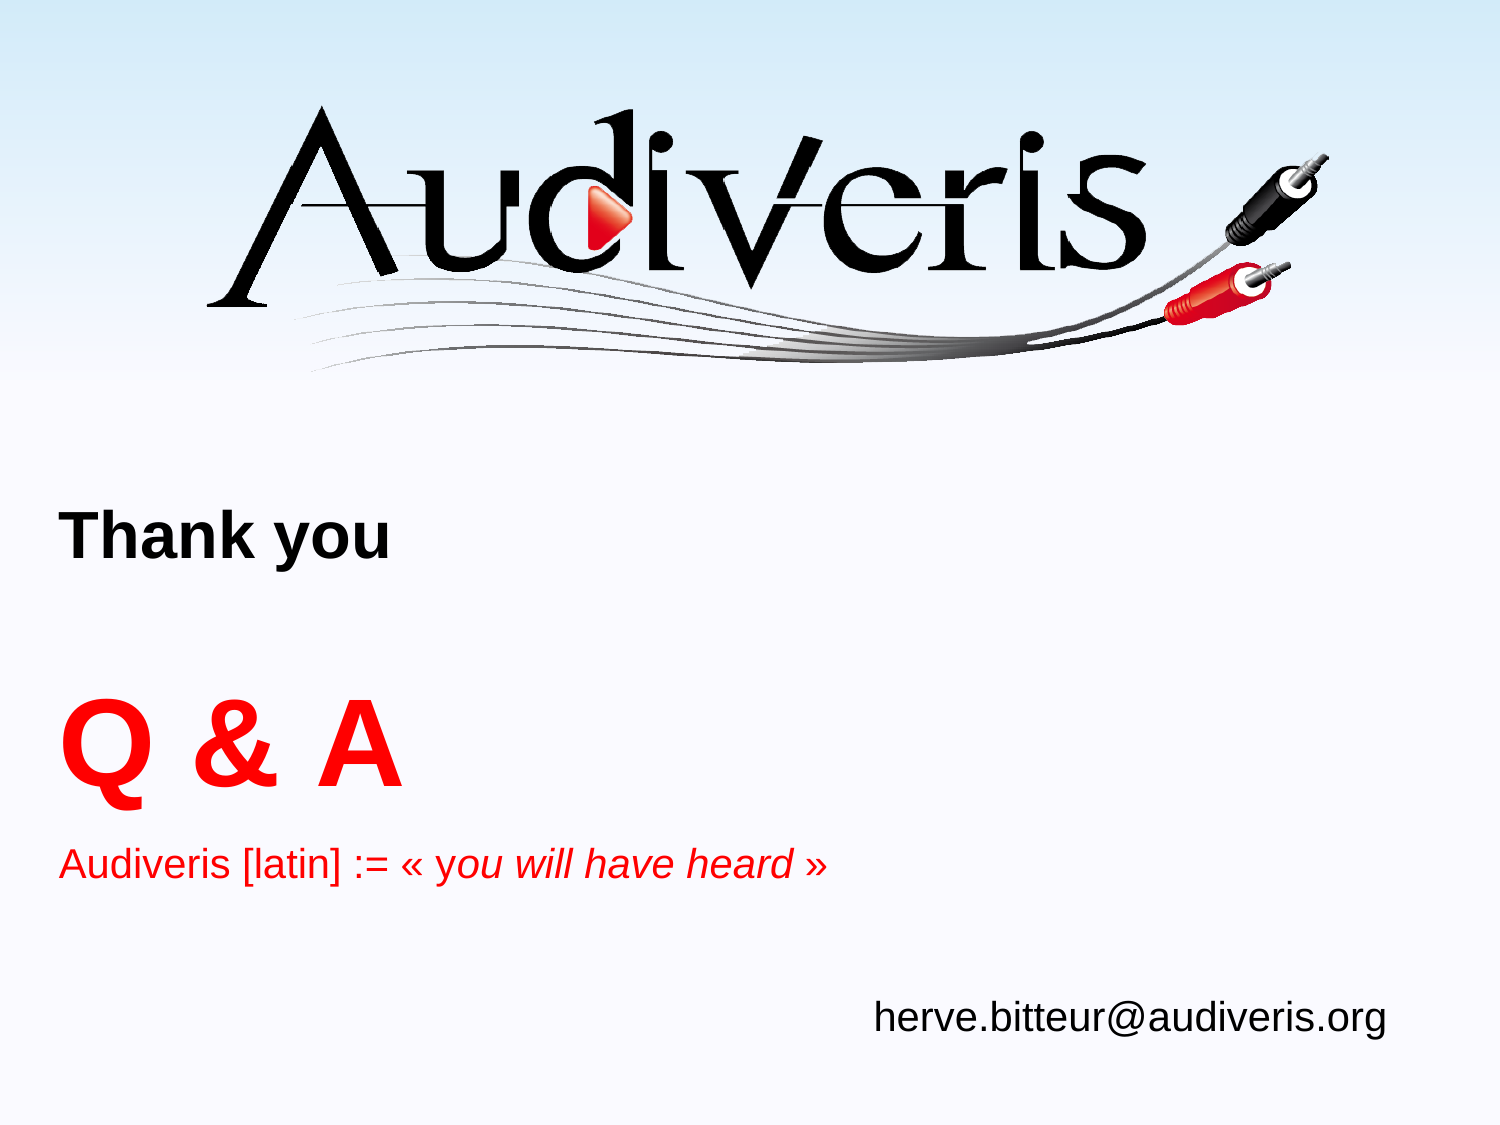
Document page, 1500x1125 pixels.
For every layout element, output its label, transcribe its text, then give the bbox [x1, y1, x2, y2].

picture [206, 59, 1329, 414]
text_box Thank you Q & A Audiveris [latin] := « you will have heard » herve.bitteur@audiveris.org [59, 493, 1388, 1040]
